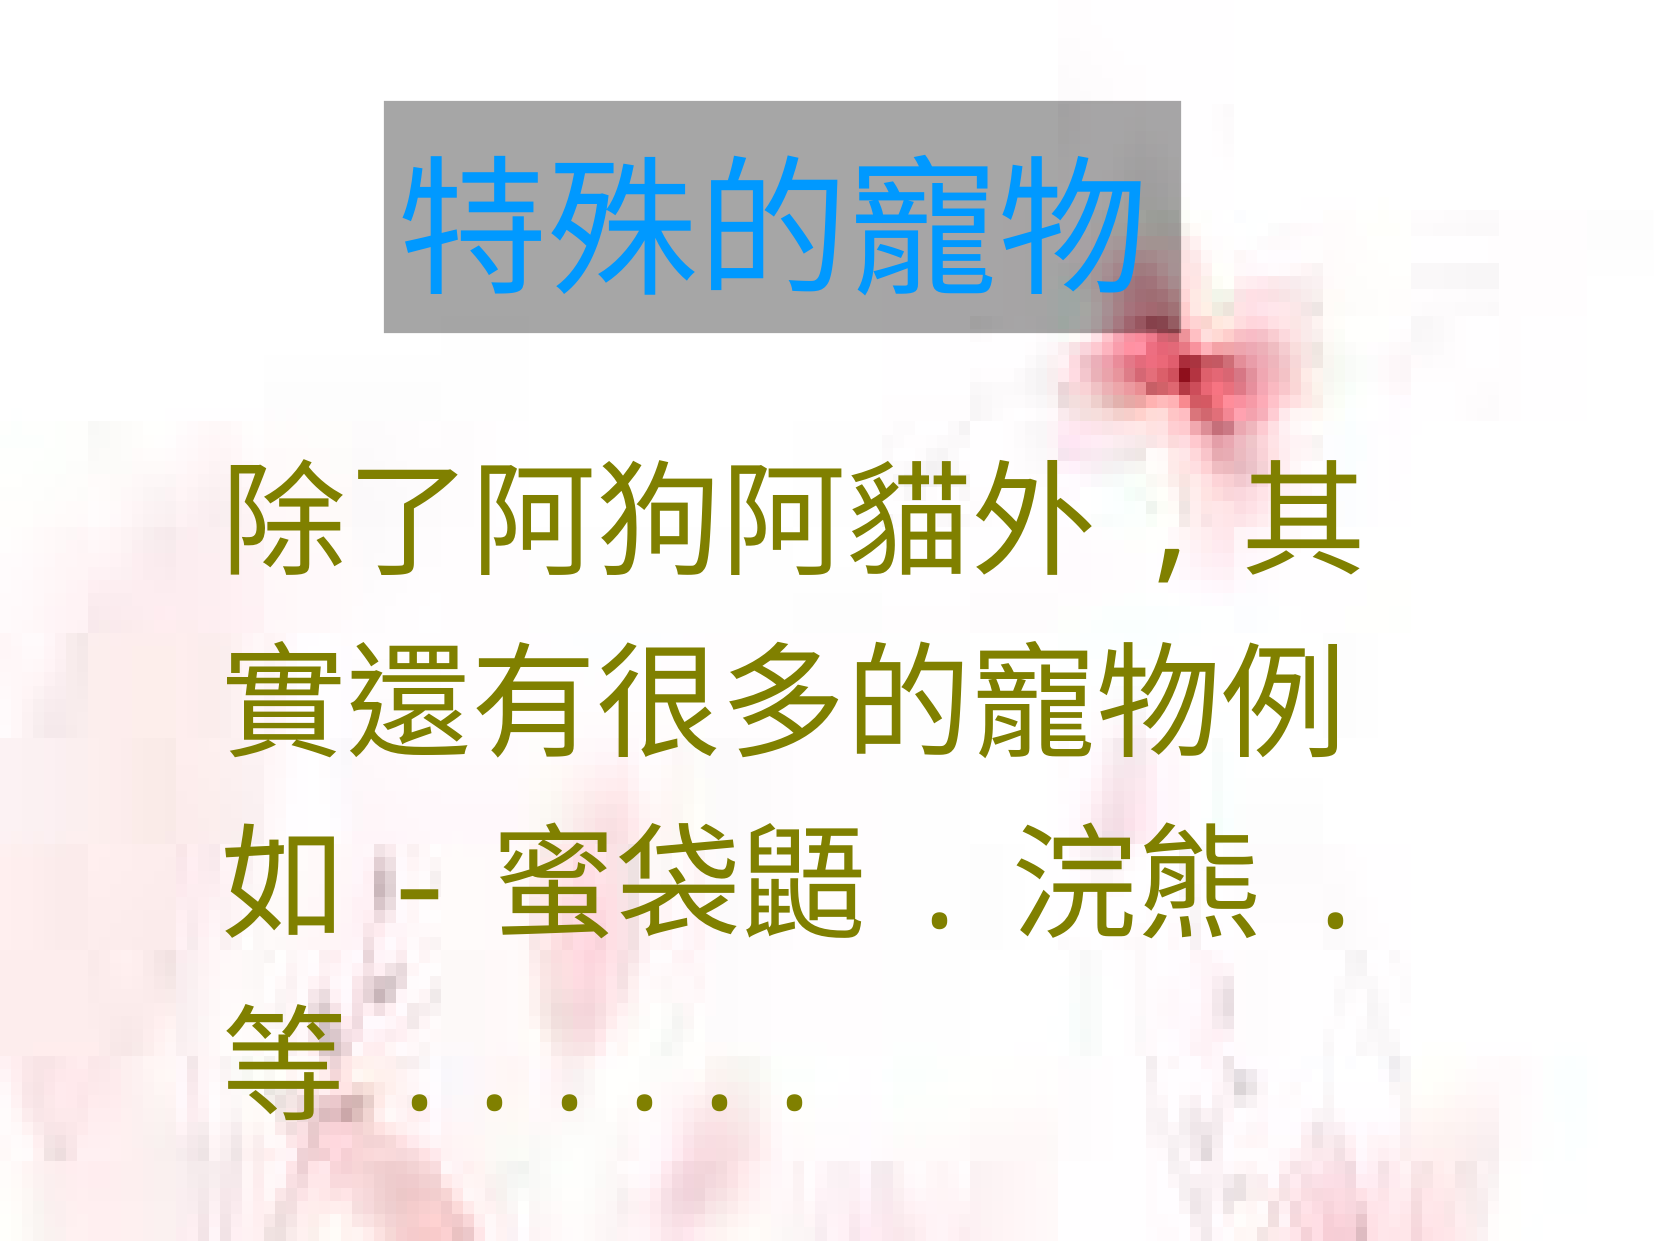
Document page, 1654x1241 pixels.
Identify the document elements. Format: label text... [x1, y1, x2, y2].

text_box 除了阿狗阿貓外,其實還有很多的寵物例如-蜜袋鼯.浣熊.等...... [206, 413, 1447, 929]
text_box 特殊的寵物 [383, 100, 1182, 266]
picture [0, 0, 1654, 1241]
